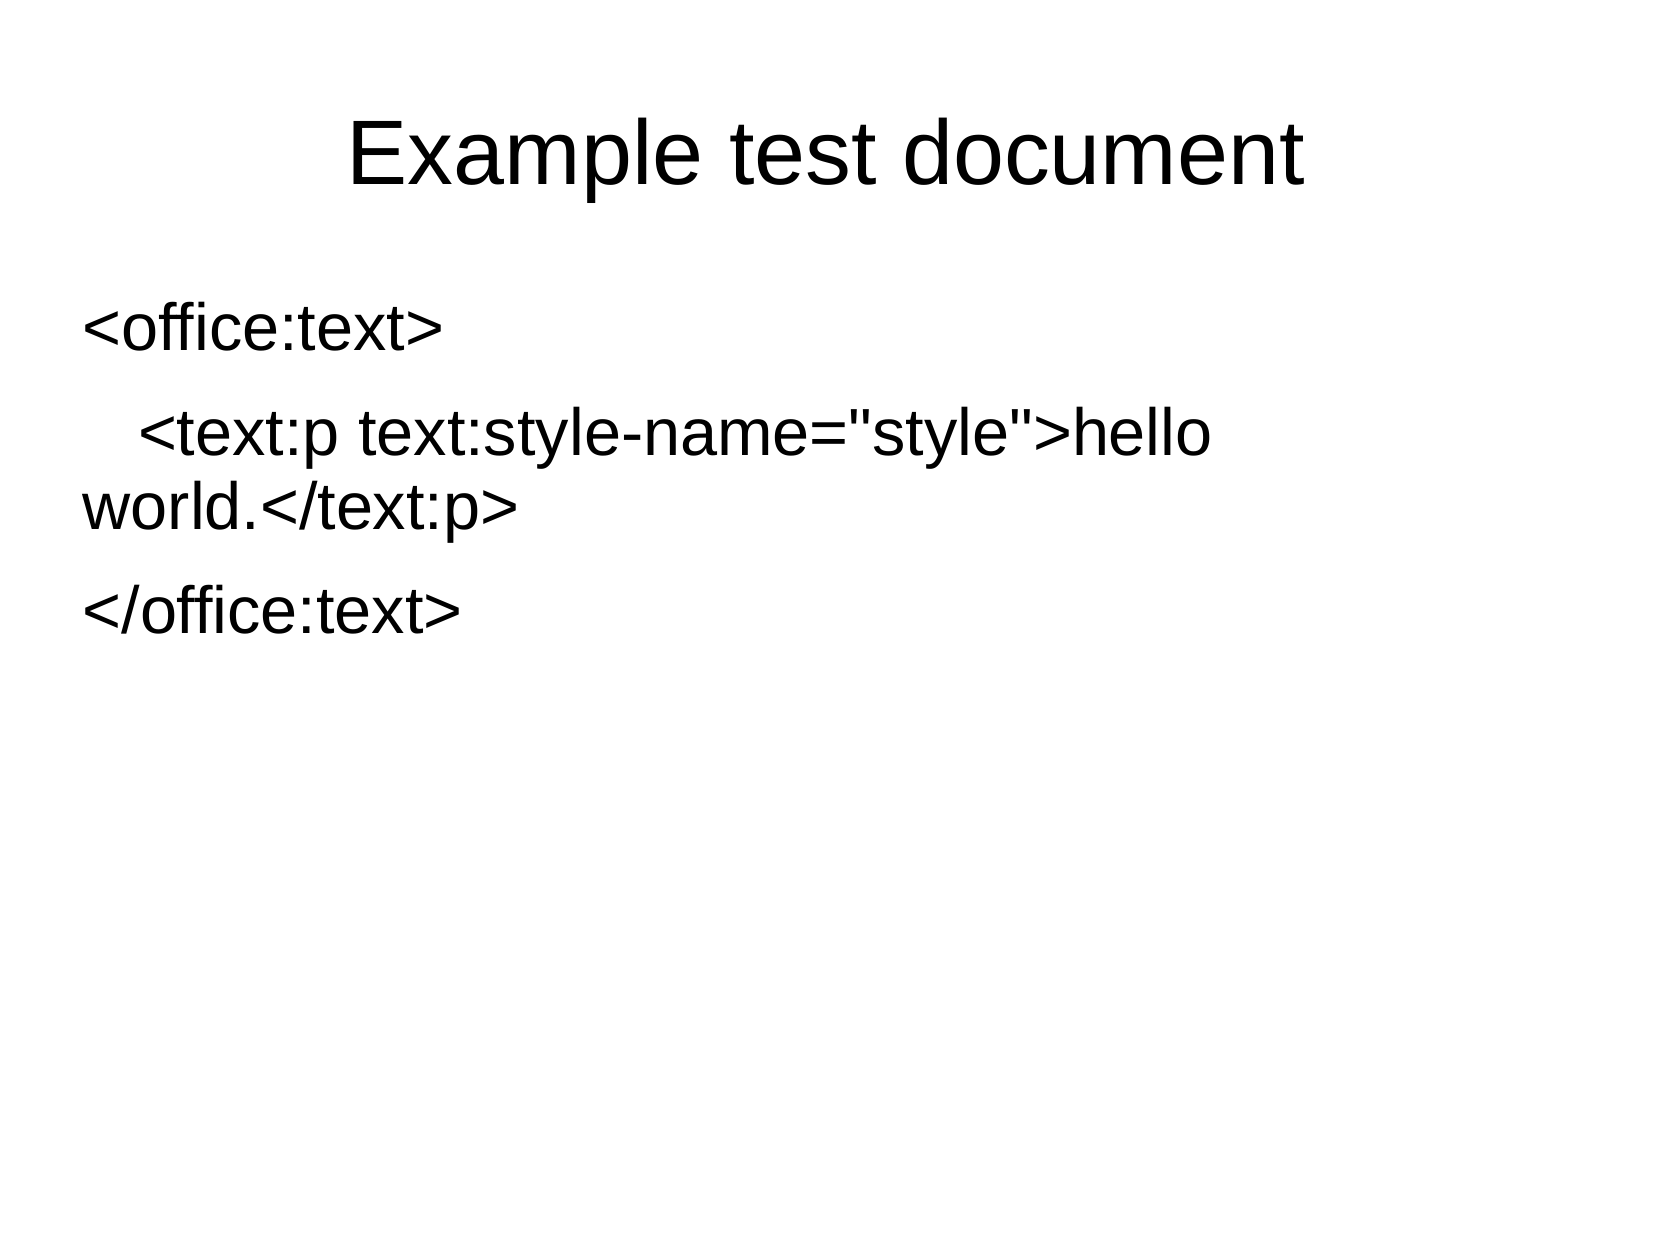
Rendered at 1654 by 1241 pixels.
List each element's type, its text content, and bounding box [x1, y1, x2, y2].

title Example test document [82, 49, 1571, 257]
list <office:text> <text:p text:style-name="style">hello world.</text:p> </office:text> [82, 290, 1571, 1010]
